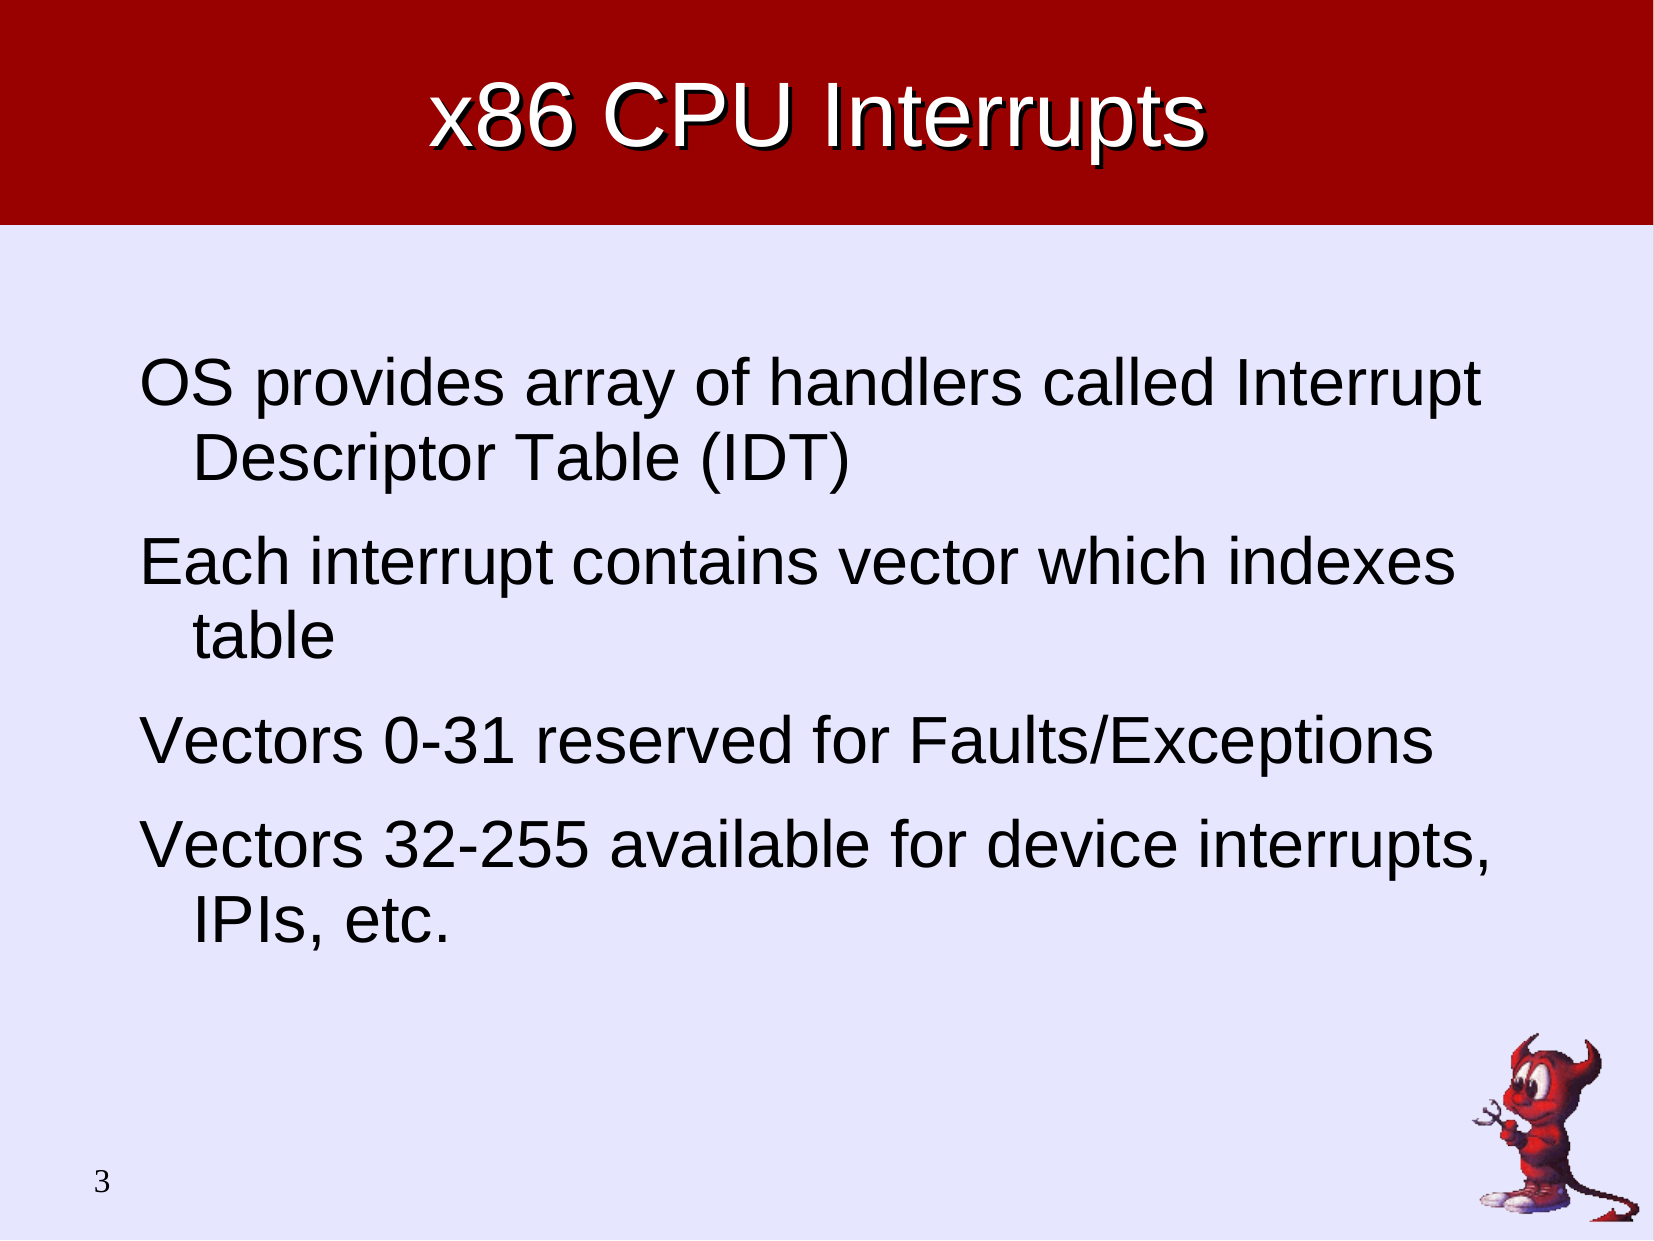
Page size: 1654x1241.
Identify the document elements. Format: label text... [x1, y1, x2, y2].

picture [1464, 1030, 1643, 1227]
list OS provides array of handlers called Interrupt Descriptor Table (IDT) Each interrupt contains vector which indexes table Vectors 0-31 reserved for Faults/Exceptions Vectors 32-255 available for device interrupts, IPIs, etc. [121, 344, 1534, 1127]
title x86 CPU Interrupts [112, 11, 1525, 219]
